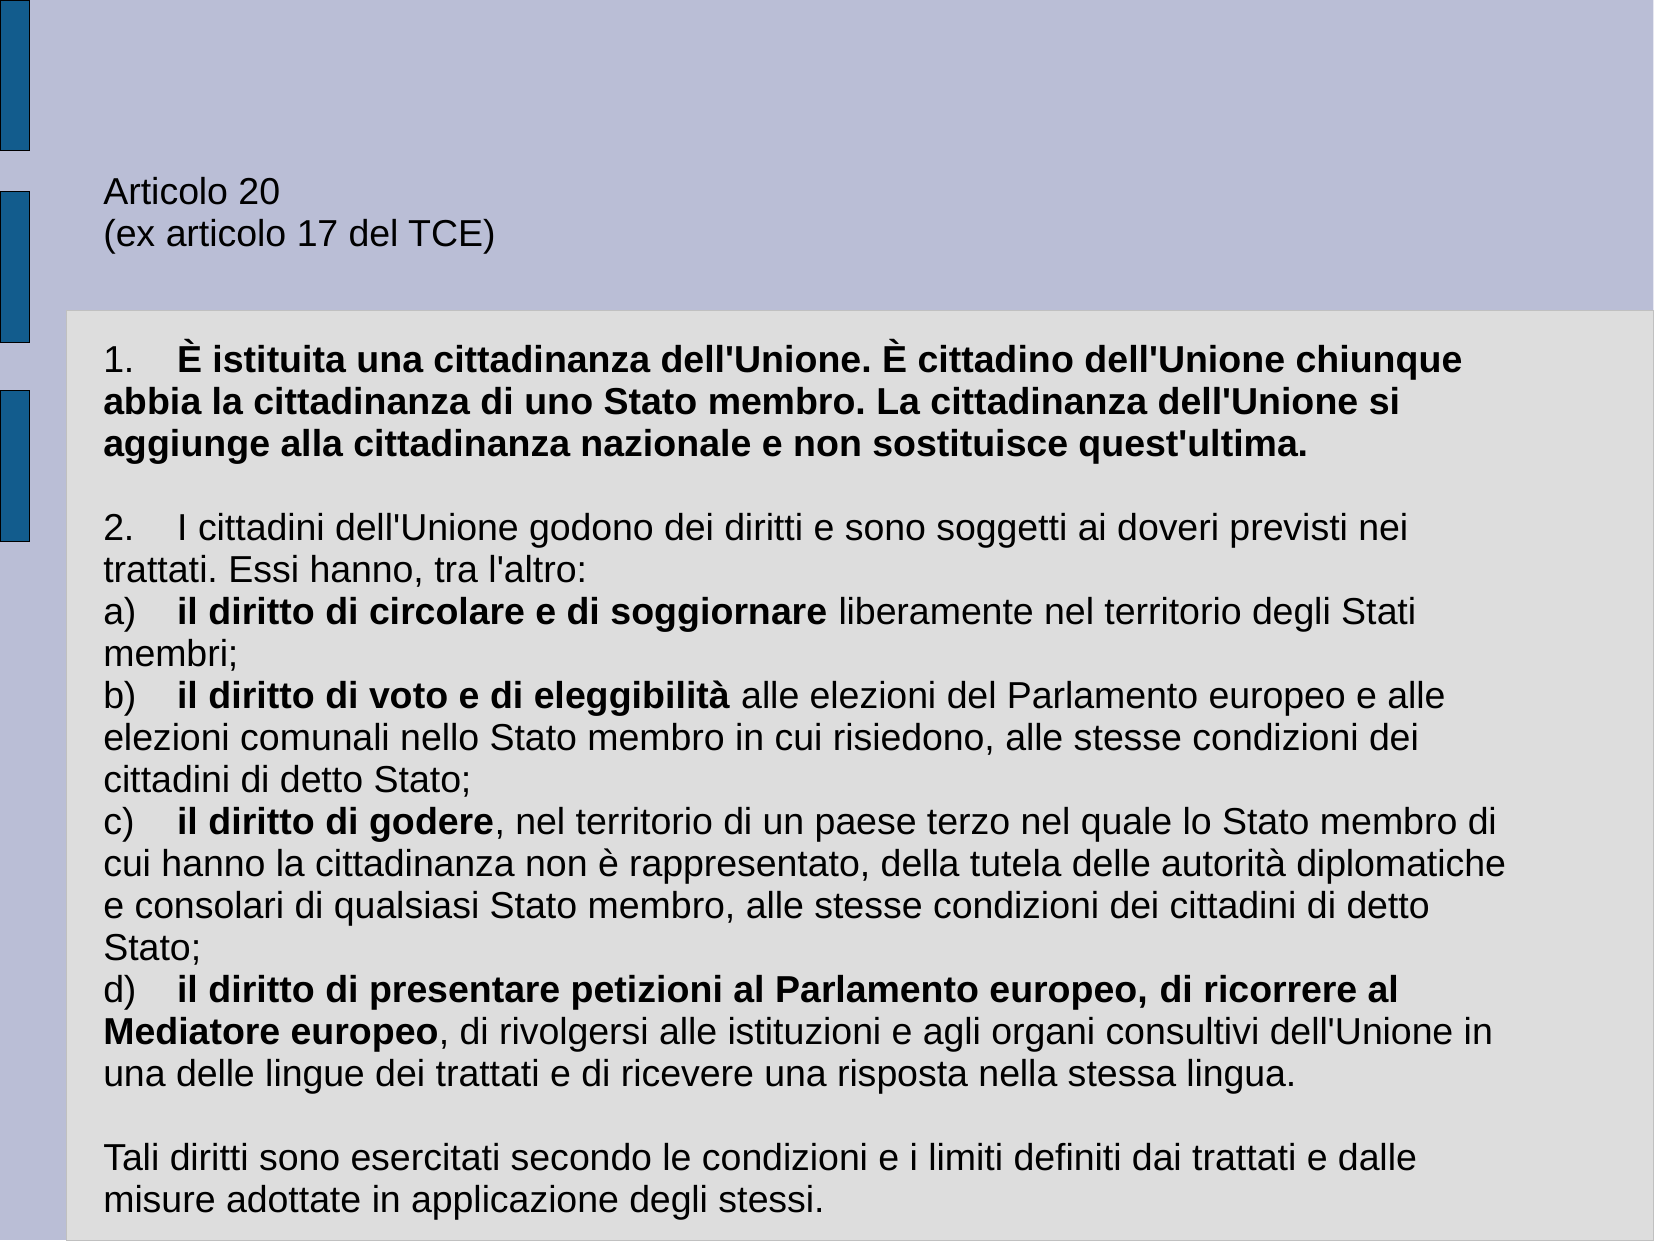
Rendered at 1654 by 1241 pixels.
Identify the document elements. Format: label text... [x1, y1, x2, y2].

text_box Articolo 20 (ex articolo 17 del TCE) 1. È istituita una cittadinanza dell'Unione. È cittadino dell'Unione chiunque abbia la cittadinanza di uno Stato membro. La cittadinanza dell'Unione si aggiunge alla cittadinanza nazionale e non sostituisce quest'ultima. 2. I cittadini dell'Unione godono dei diritti e sono soggetti ai doveri previsti nei trattati. Essi hanno, tra l'altro: a) il diritto di circolare e di soggiornare liberamente nel territorio degli Stati membri; b) il diritto di voto e di eleggibilità alle elezioni del Parlamento europeo e alle elezioni comunali nello Stato membro in cui risiedono, alle stesse condizioni dei cittadini di detto Stato; c) il diritto di godere, nel territorio di un paese terzo nel quale lo Stato membro di cui hanno la cittadinanza non è rappresentato, della tutela delle autorità diplomatiche e consolari di qualsiasi Stato membro, alle stesse condizioni dei cittadini di detto Stato; d) il diritto di presentare petizioni al Parlamento europeo, di ricorrere al Mediatore europeo, di rivolgersi alle istituzioni e agli organi consultivi dell'Unione in una delle lingue dei trattati e di ricevere una risposta nella stessa lingua. Tali diritti sono esercitati secondo le condizioni e i limiti definiti dai trattati e dalle misure adottate in applicazione degli stessi. [88, 36, 1536, 1239]
